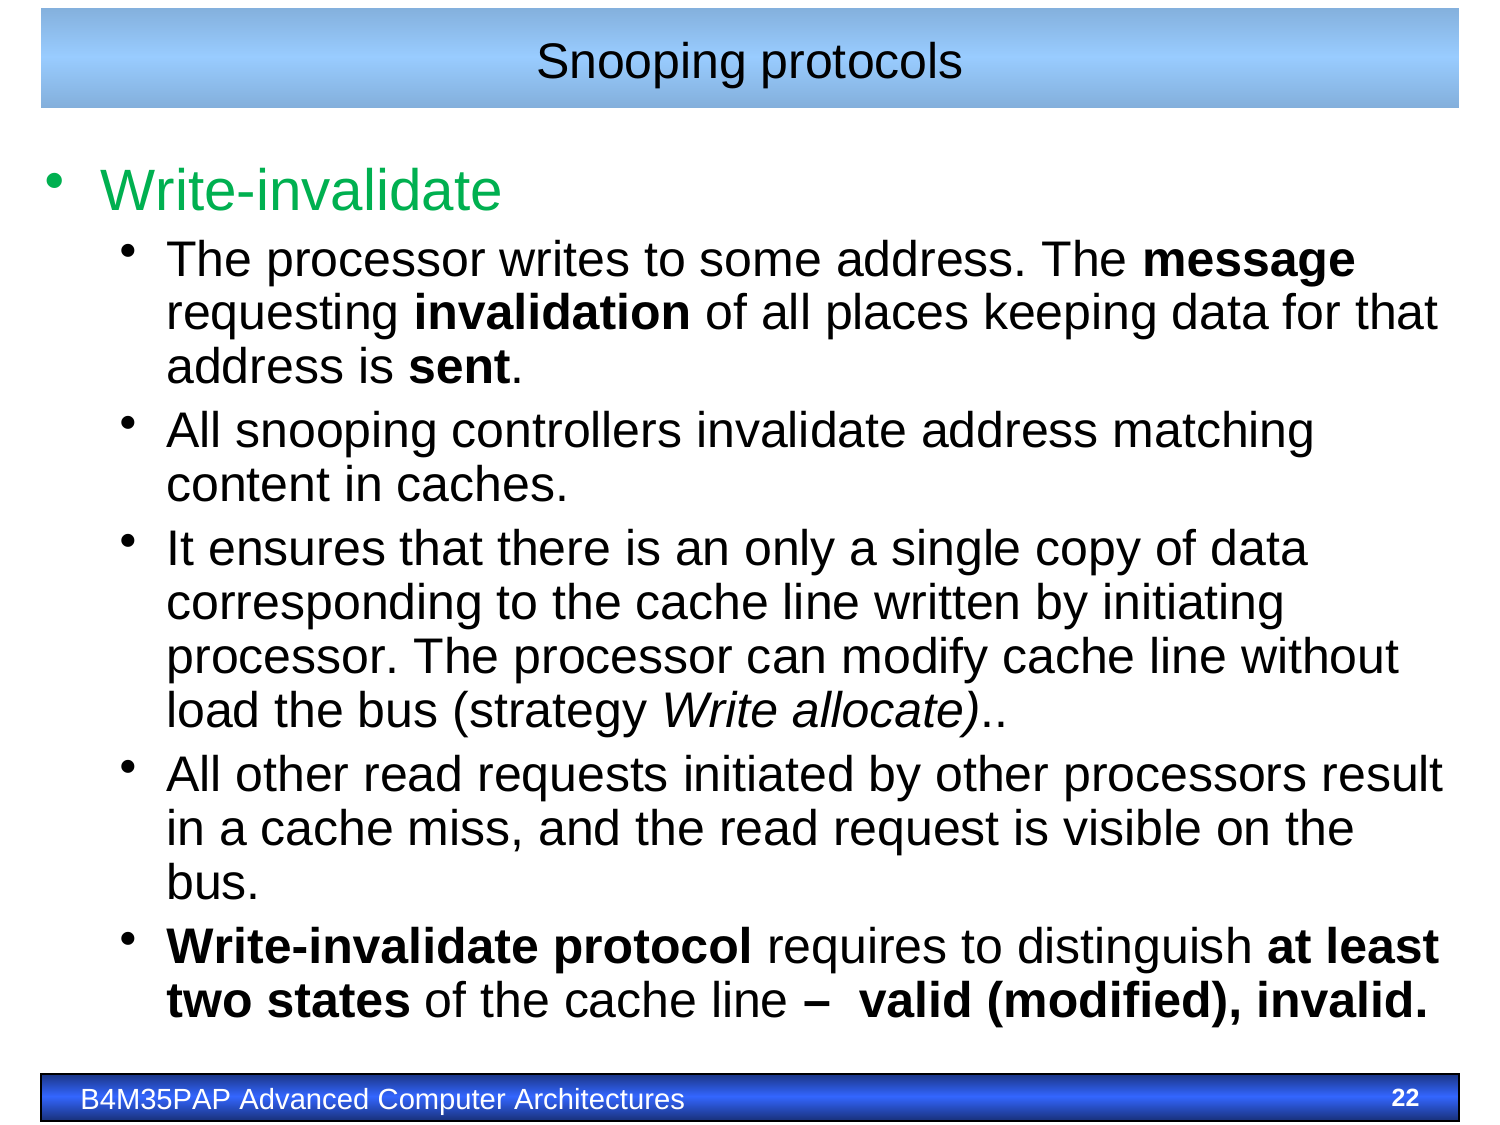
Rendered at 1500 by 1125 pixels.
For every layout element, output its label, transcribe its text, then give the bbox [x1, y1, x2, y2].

title Snooping protocols [41, 8, 1459, 108]
list Write-invalidate The processor writes to some address. The message requesting invalidation of all places keeping data for that address is sent. All snooping controllers invalidate address matching content in caches. It ensures that there is an only a single copy of data corresponding to the cache line written by initiating processor. The processor can modify cache line without load the bus (strategy Write allocate).. All other read requests initiated by other processors result in a cache miss, and the read request is visible on the bus. Write-invalidate protocol requires to distinguish at least two states of the cache line – valid (modified), invalid. [29, 152, 1471, 1045]
